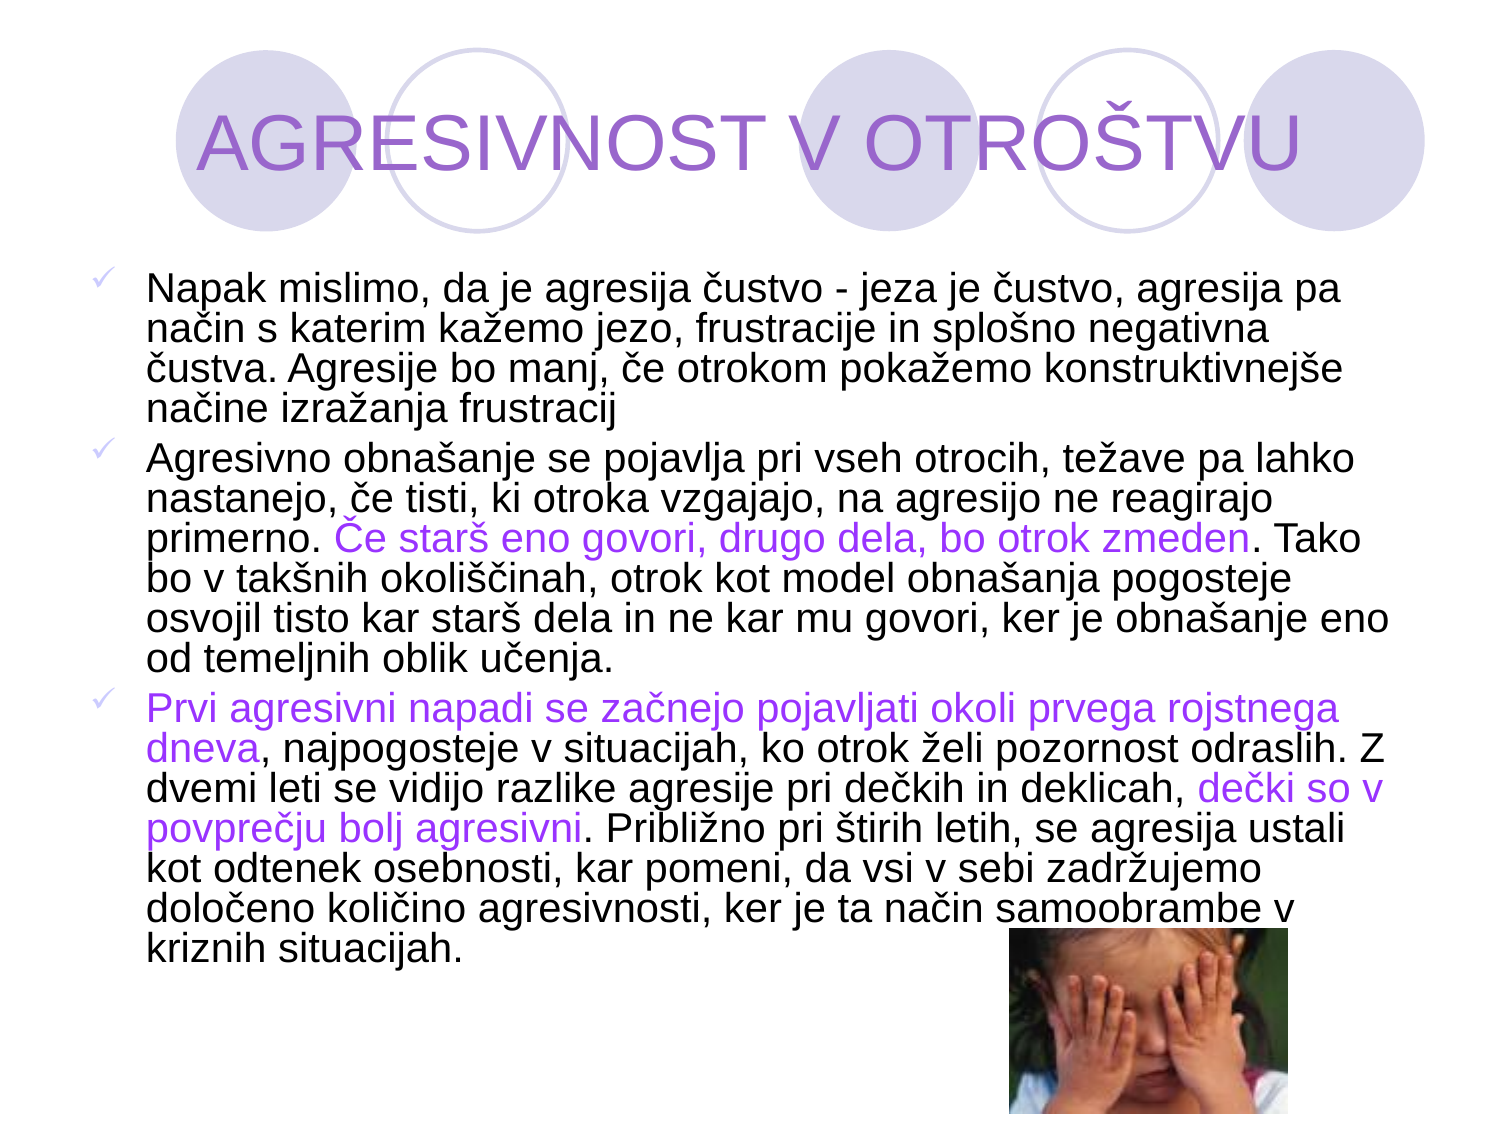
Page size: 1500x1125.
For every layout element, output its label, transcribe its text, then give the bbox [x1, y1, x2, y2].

list Napak mislimo, da je agresija čustvo - jeza je čustvo, agresija pa način s katerim kažemo jezo, frustracije in splošno negativna čustva. Agresije bo manj, če otrokom pokažemo konstruktivnejše načine izražanja frustracij Agresivno obnašanje se pojavlja pri vseh otrocih, težave pa lahko nastanejo, če tisti, ki otroka vzgajajo, na agresijo ne reagirajo primerno. Če starš eno govori, drugo dela, bo otrok zmeden. Tako bo v takšnih okoliščinah, otrok kot model obnašanja pogosteje osvojil tisto kar starš dela in ne kar mu govori, ker je obnašanje eno od temeljnih oblik učenja. Prvi agresivni napadi se začnejo pojavljati okoli prvega rojstnega dneva, najpogosteje v situacijah, ko otrok želi pozornost odraslih. Z dvemi leti se vidijo razlike agresije pri dečkih in deklicah, dečki so v povprečju bolj agresivni. Približno pri štirih letih, se agresija ustali kot odtenek osebnosti, kar pomeni, da vsi v sebi zadržujemo določeno količino agresivnosti, ker je ta način samoobrambe v kriznih situacijah. [75, 262, 1425, 1006]
title AGRESIVNOST V OTROŠTVU [75, 45, 1425, 233]
picture [1009, 928, 1288, 1115]
